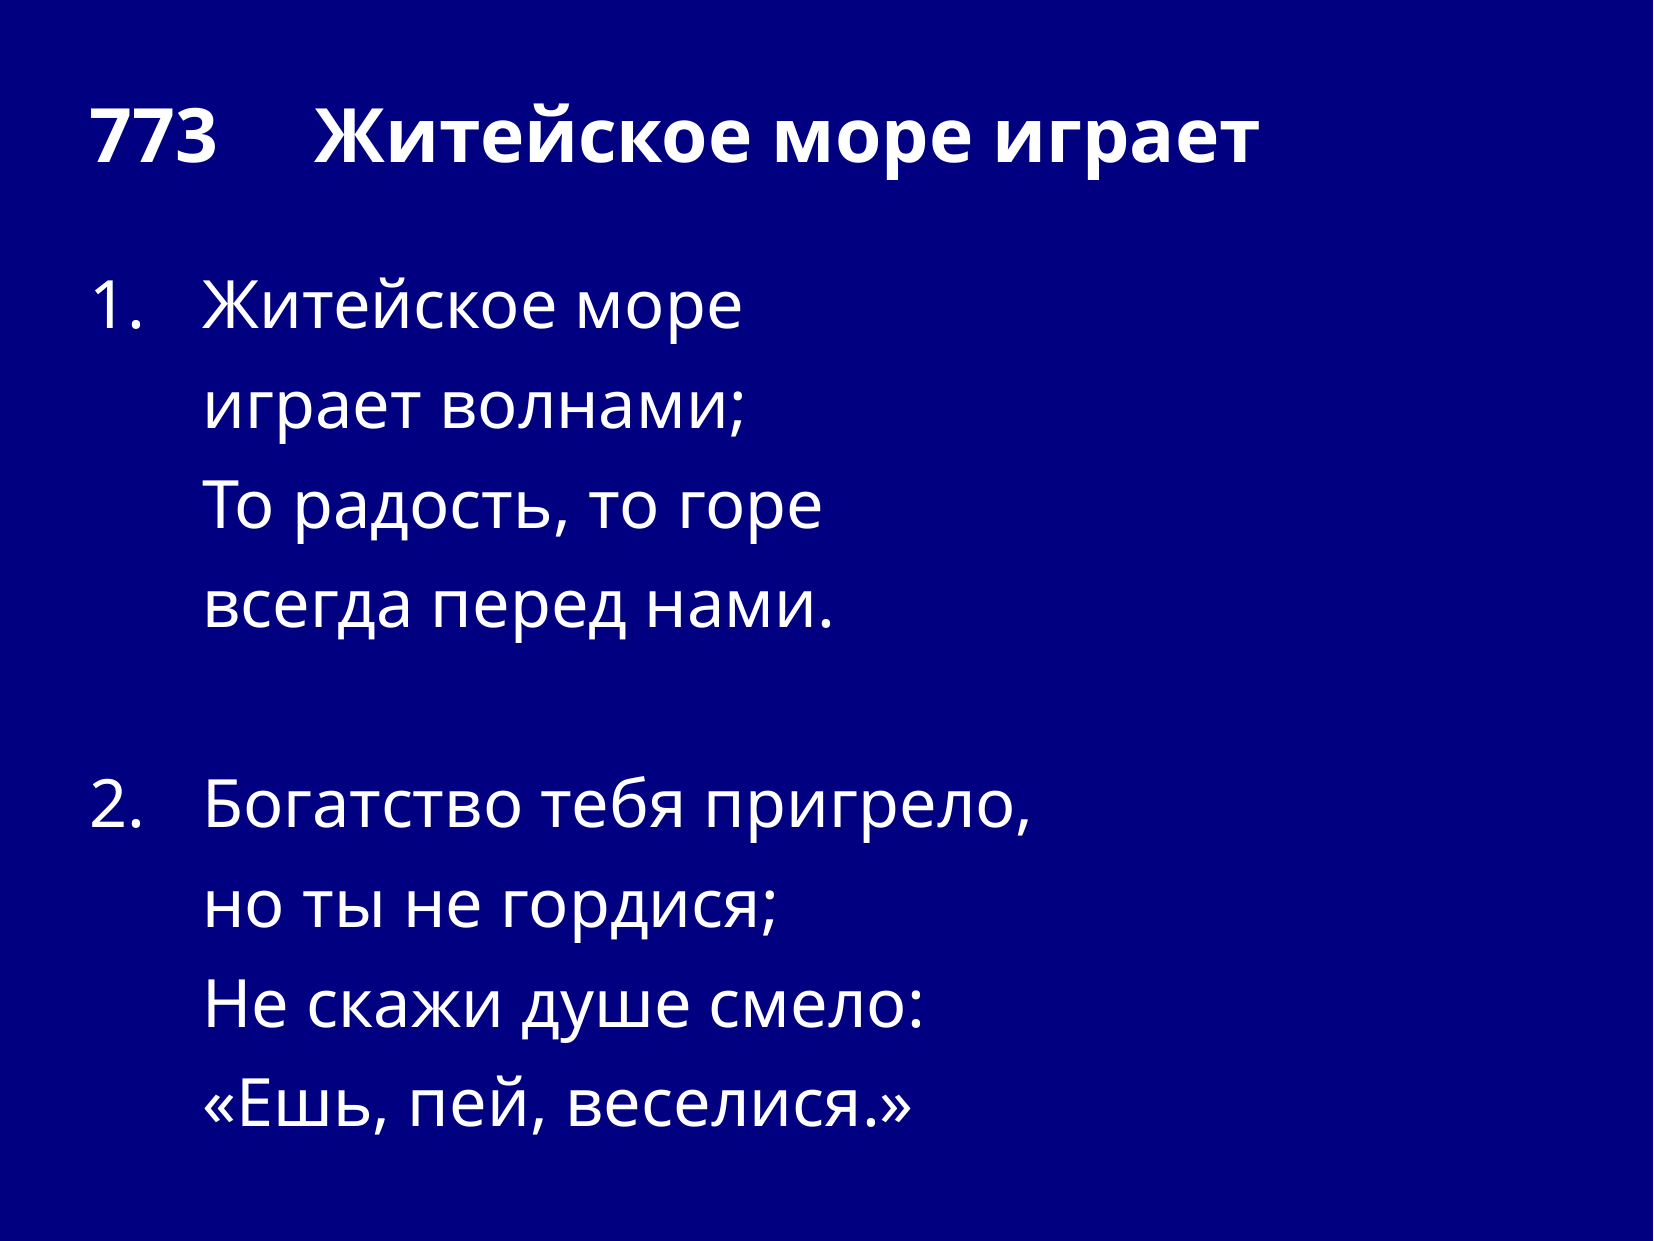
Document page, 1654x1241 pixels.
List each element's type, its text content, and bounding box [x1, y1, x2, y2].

text_box 773 Житейское море играет [75, 75, 1576, 188]
text_box 1. Житейское море играет волнами; То радость, то горе всегда перед нами. 2. Богатство тебя пригрело, но ты не гордися; Не скажи душе смело: «Ешь, пей, веселися.» [75, 188, 1576, 1163]
